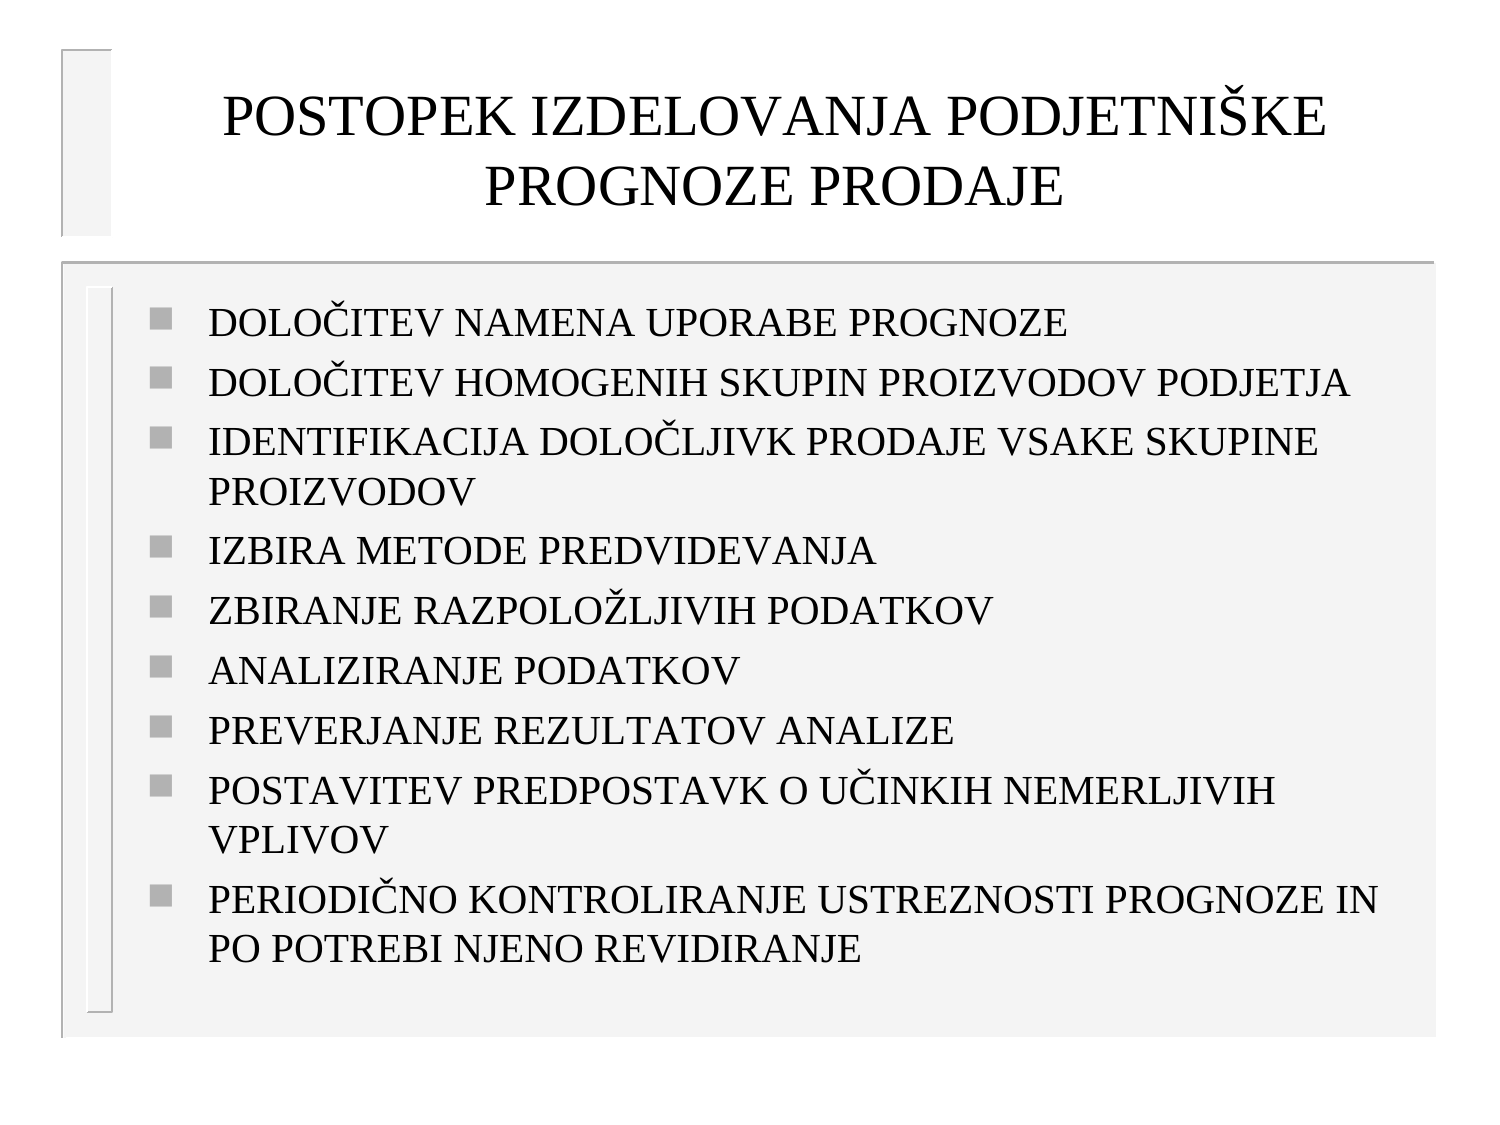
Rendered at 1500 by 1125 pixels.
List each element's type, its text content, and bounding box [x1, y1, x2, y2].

list DOLOČITEV NAMENA UPORABE PROGNOZE DOLOČITEV HOMOGENIH SKUPIN PROIZVODOV PODJETJA IDENTIFIKACIJA DOLOČLJIVK PRODAJE VSAKE SKUPINE PROIZVODOV IZBIRA METODE PREDVIDEVANJA ZBIRANJE RAZPOLOŽLJIVIH PODATKOV ANALIZIRANJE PODATKOV PREVERJANJE REZULTATOV ANALIZE POSTAVITEV PREDPOSTAVK O UČINKIH NEMERLJIVIH VPLIVOV PERIODIČNO KONTROLIRANJE USTREZNOSTI PROGNOZE IN PO POTREBI NJENO REVIDIRANJE [137, 287, 1413, 987]
title POSTOPEK IZDELOVANJA PODJETNIŠKE PROGNOZE PRODAJE [137, 56, 1413, 238]
